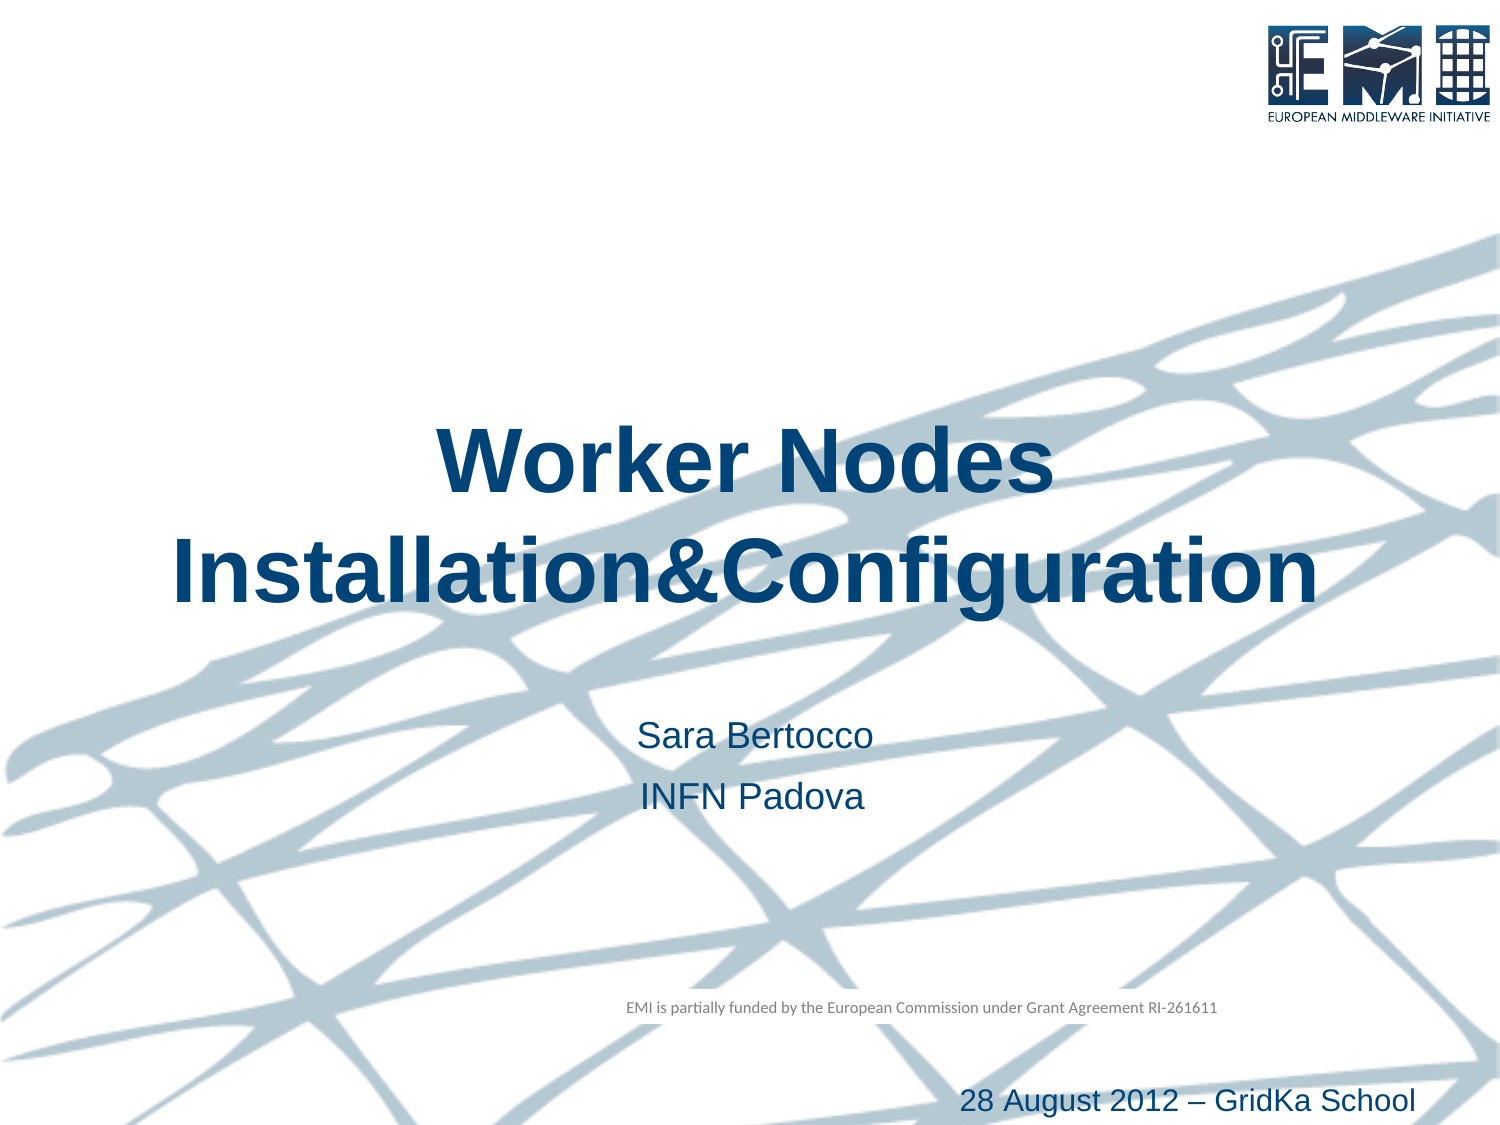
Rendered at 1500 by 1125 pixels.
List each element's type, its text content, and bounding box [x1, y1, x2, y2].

picture [0, 233, 1500, 1125]
text_box 28 August 2012 – GridKa School [944, 1072, 1500, 1125]
title Worker Nodes Installation&Configuration [109, 392, 1385, 629]
text_box Sara Bertocco INFN Padova [224, 703, 1280, 920]
picture [1268, 25, 1490, 122]
